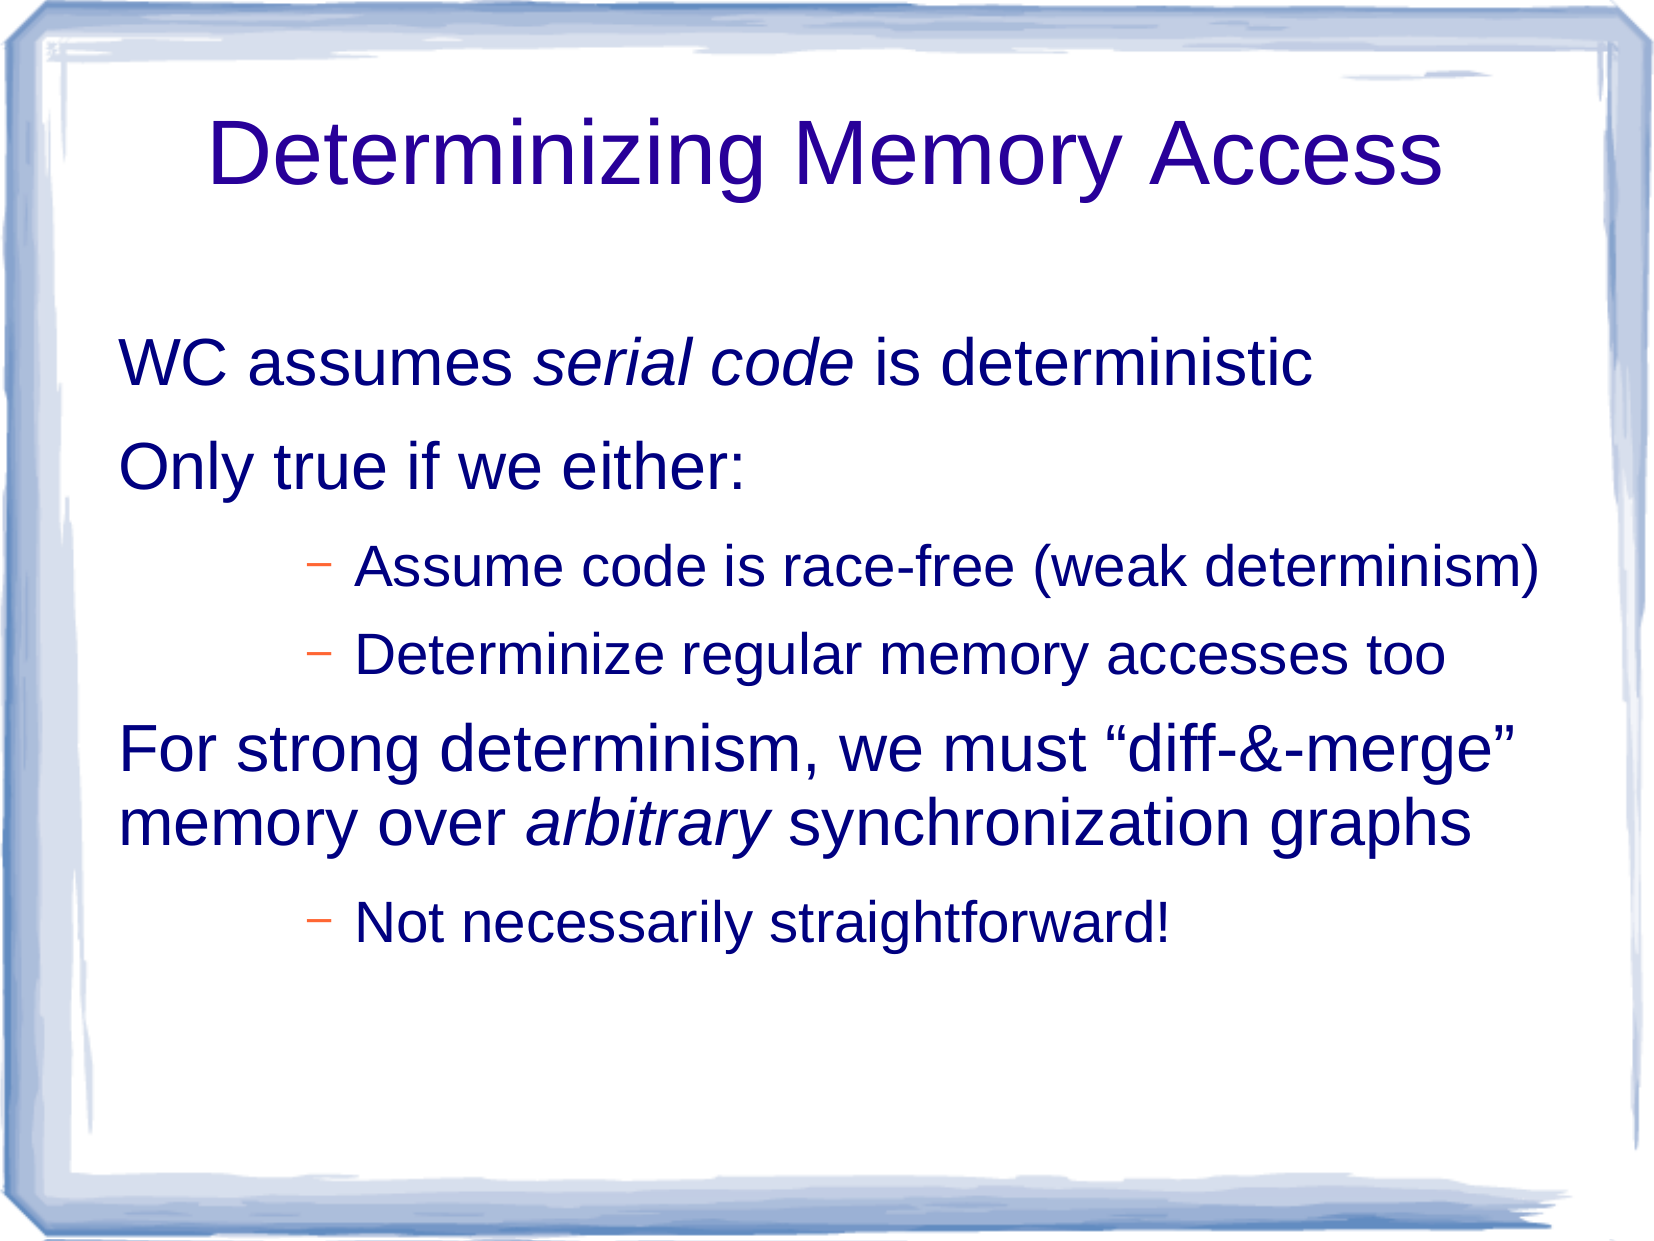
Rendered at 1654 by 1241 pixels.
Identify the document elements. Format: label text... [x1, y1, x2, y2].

title Determinizing Memory Access [82, 49, 1571, 257]
picture [0, 0, 1654, 1241]
list WC assumes serial code is deterministic Only true if we either: Assume code is race-free (weak determinism) Determinize regular memory accesses too For strong determinism, we must “diff-&-merge” memory over arbitrary synchronization graphs Not necessarily straightforward! [118, 324, 1571, 1019]
